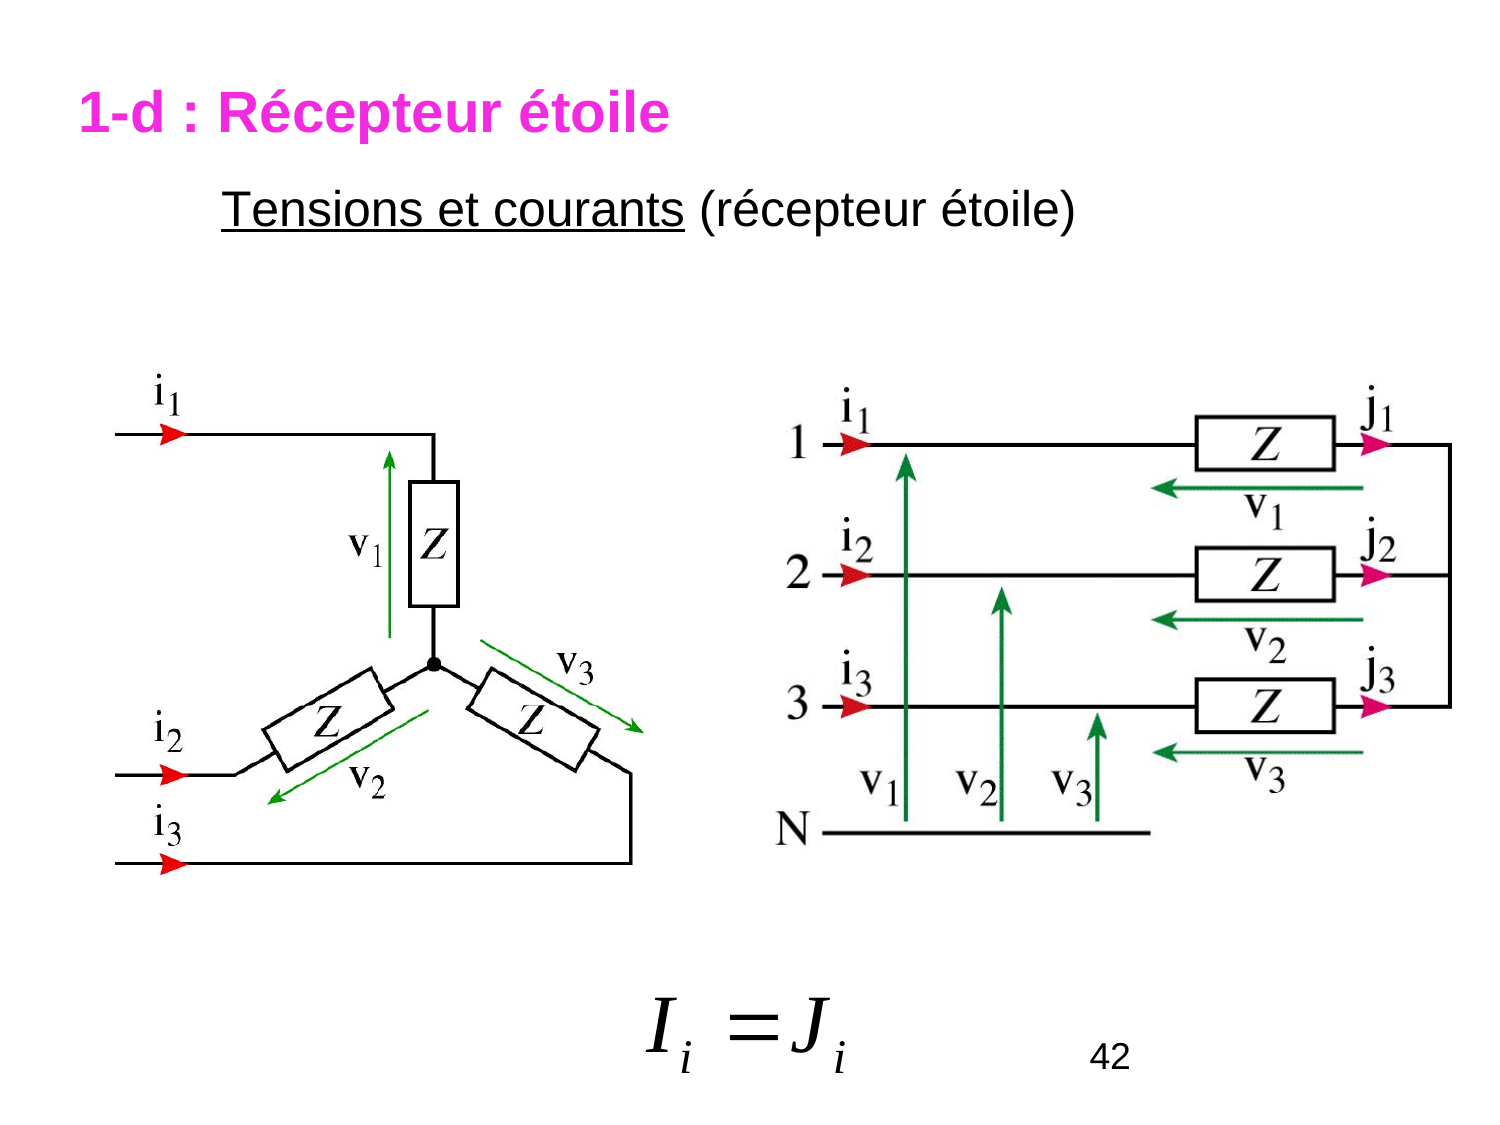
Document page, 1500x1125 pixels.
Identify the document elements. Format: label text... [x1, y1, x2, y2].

text_box 1-d : Récepteur étoile [63, 66, 1080, 152]
picture [761, 378, 1453, 859]
picture [112, 367, 644, 875]
text_box Tensions et courants (récepteur étoile) [206, 168, 1092, 244]
chart [631, 969, 861, 1094]
